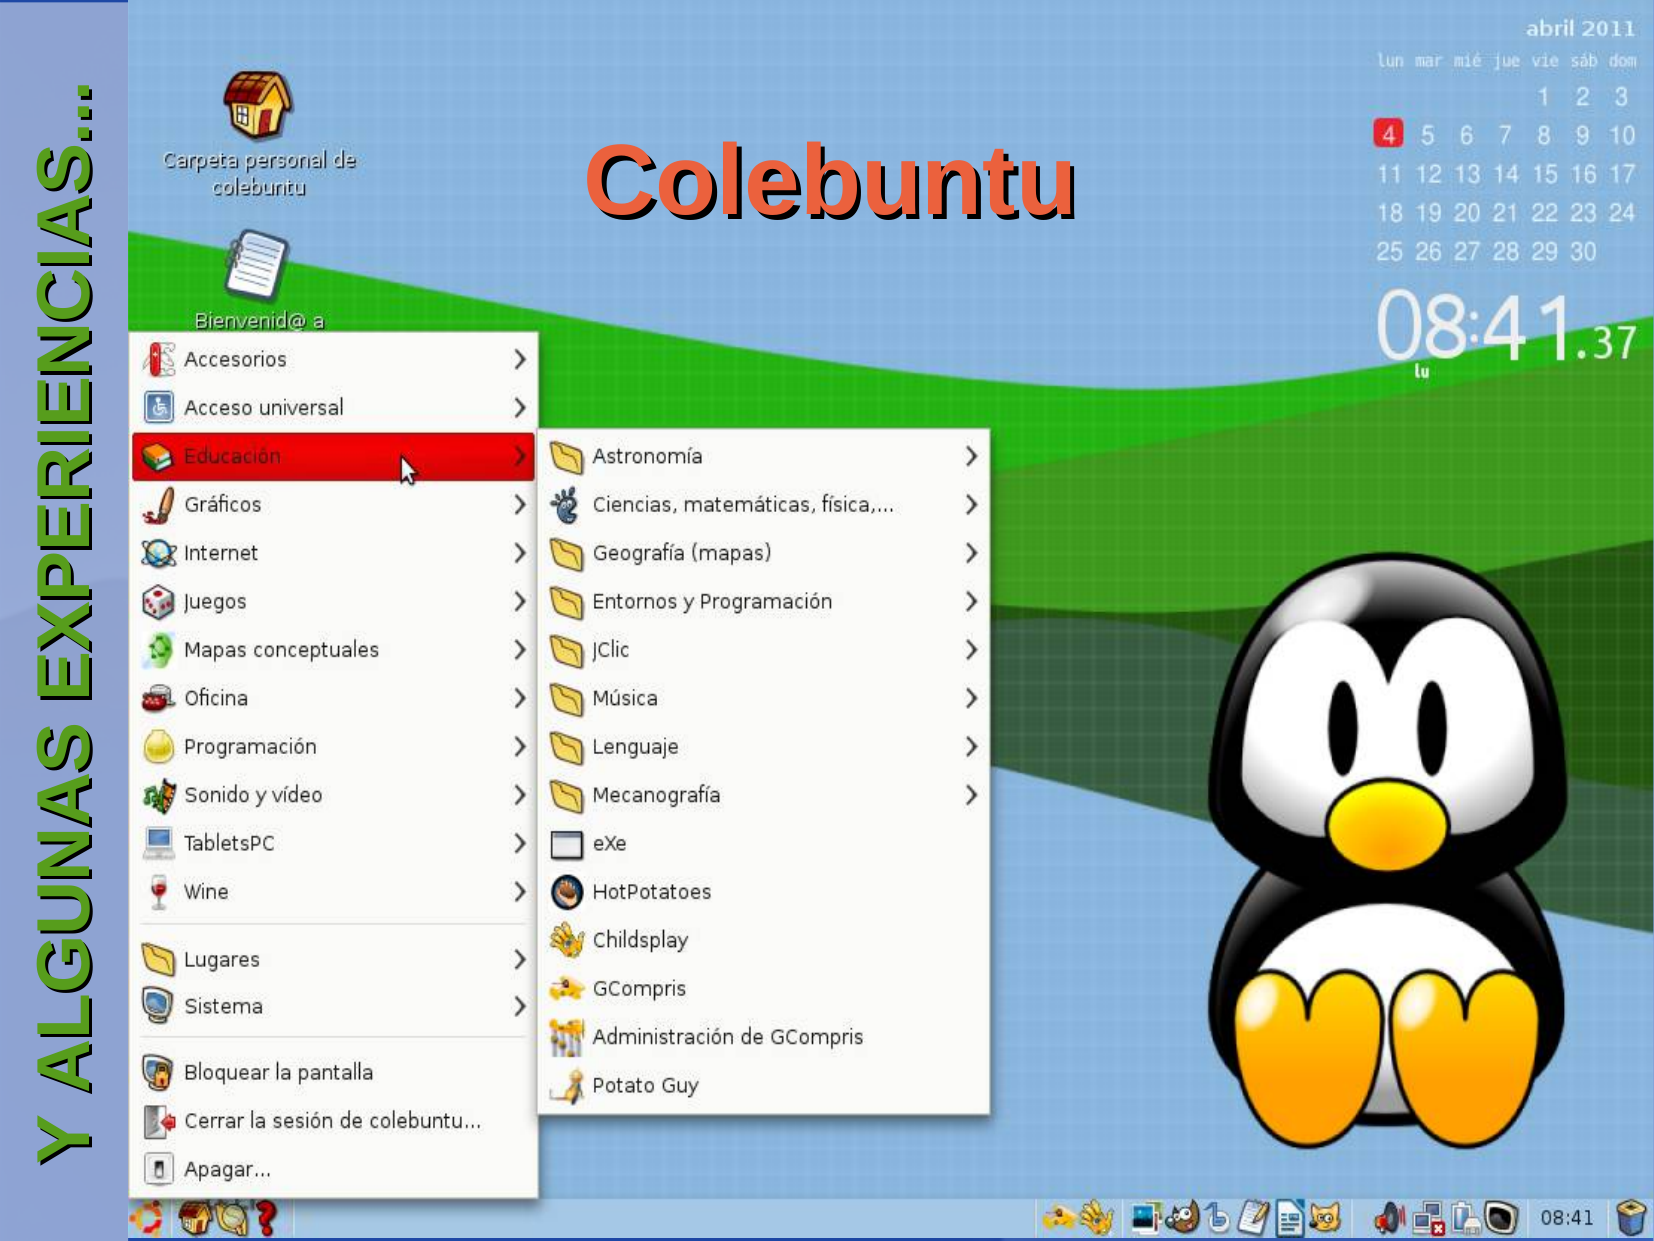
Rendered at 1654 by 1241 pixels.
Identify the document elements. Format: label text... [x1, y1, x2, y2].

text_box Colebuntu [568, 118, 1093, 245]
picture [0, 0, 1654, 1241]
text_box Y ALGUNAS EXPERIENCIAS... [0, 2, 129, 1241]
